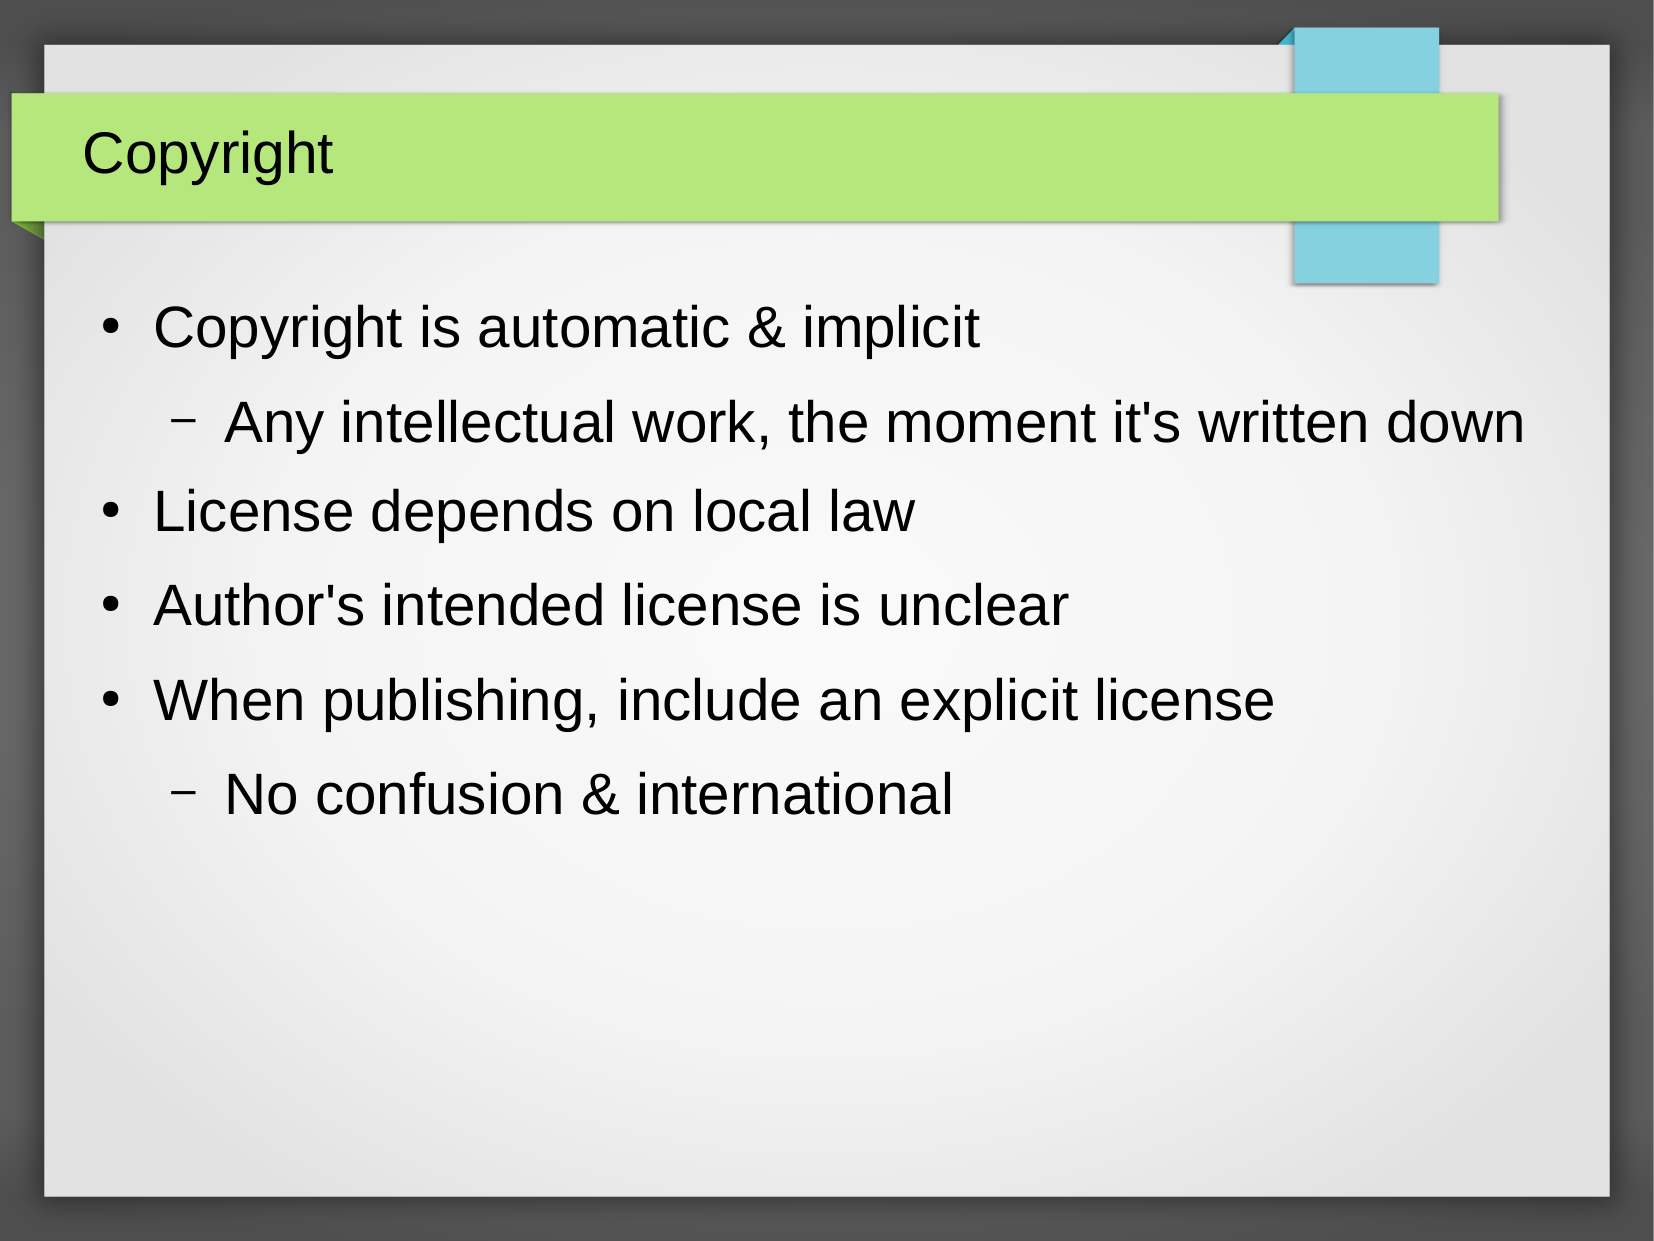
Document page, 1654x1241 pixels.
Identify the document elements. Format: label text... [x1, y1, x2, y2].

picture [0, 0, 1654, 1241]
list Copyright is automatic & implicit Any intellectual work, the moment it's written down License depends on local law Author's intended license is unclear When publishing, include an explicit license No confusion & international [82, 295, 1571, 1015]
title Copyright [82, 49, 1571, 257]
